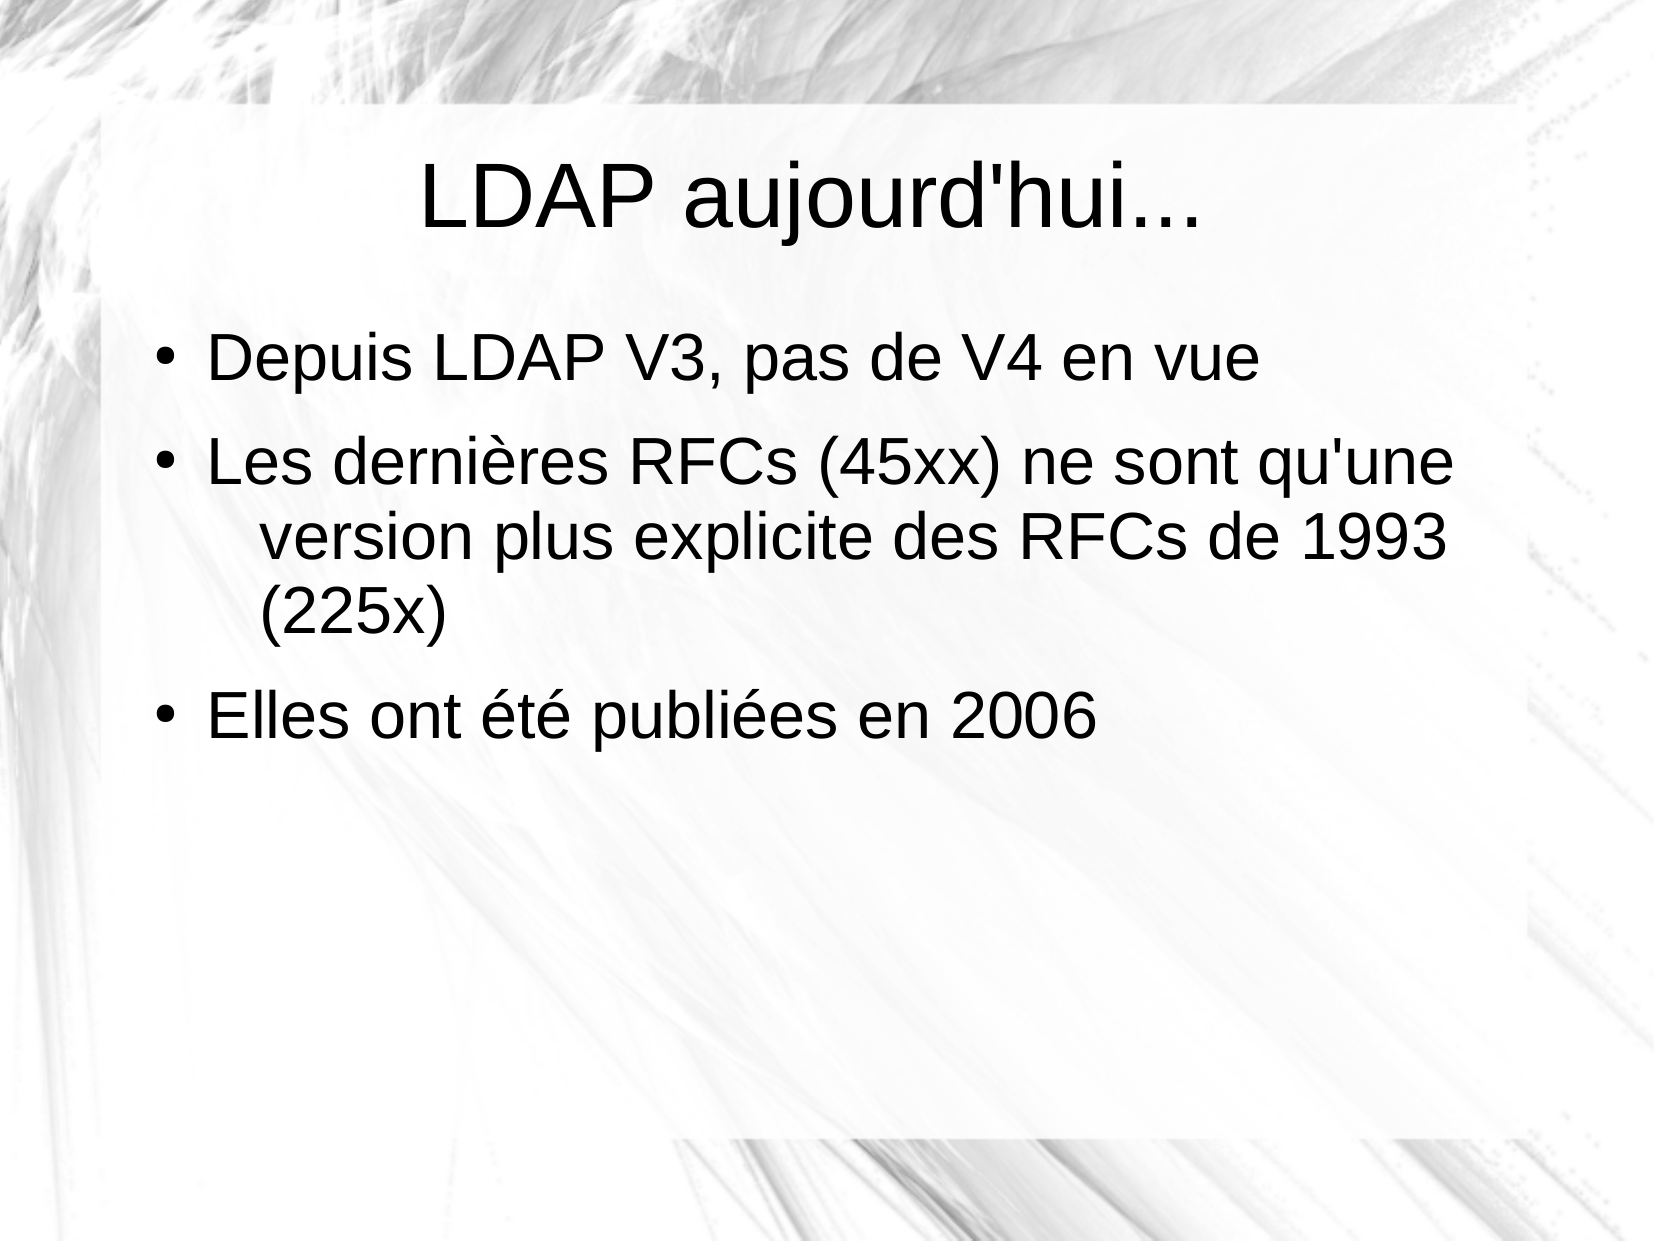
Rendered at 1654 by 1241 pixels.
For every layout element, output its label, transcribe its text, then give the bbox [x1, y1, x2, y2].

list Depuis LDAP V3, pas de V4 en vue Les dernières RFCs (45xx) ne sont qu'une version plus explicite des RFCs de 1993 (225x) Elles ont été publiées en 2006 [118, 319, 1571, 931]
title LDAP aujourd'hui... [118, 119, 1506, 273]
picture [0, 0, 1654, 1241]
